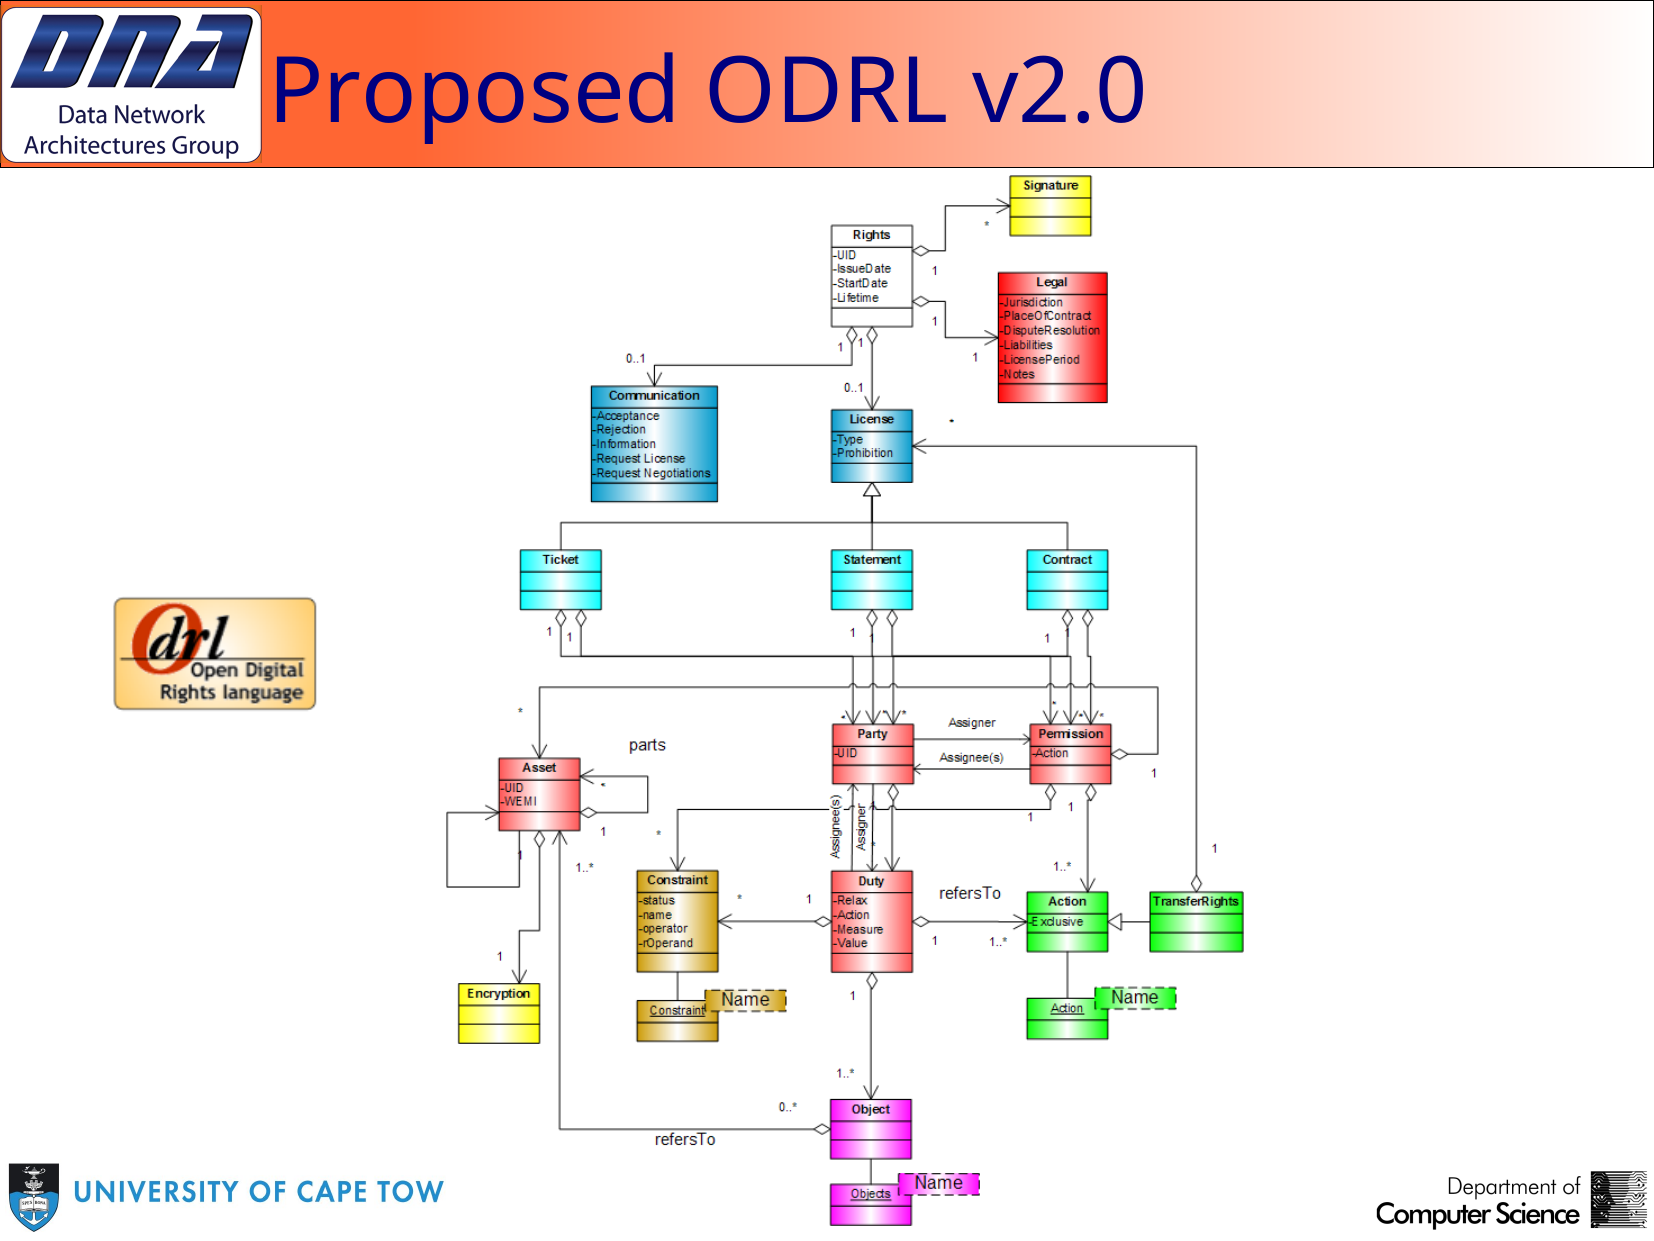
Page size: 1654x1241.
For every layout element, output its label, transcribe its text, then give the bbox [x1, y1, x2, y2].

picture [112, 595, 321, 713]
picture [0, 5, 262, 163]
picture [5, 175, 1244, 1235]
title Proposed ODRL v2.0 [268, 11, 1654, 163]
picture [1368, 1159, 1654, 1235]
